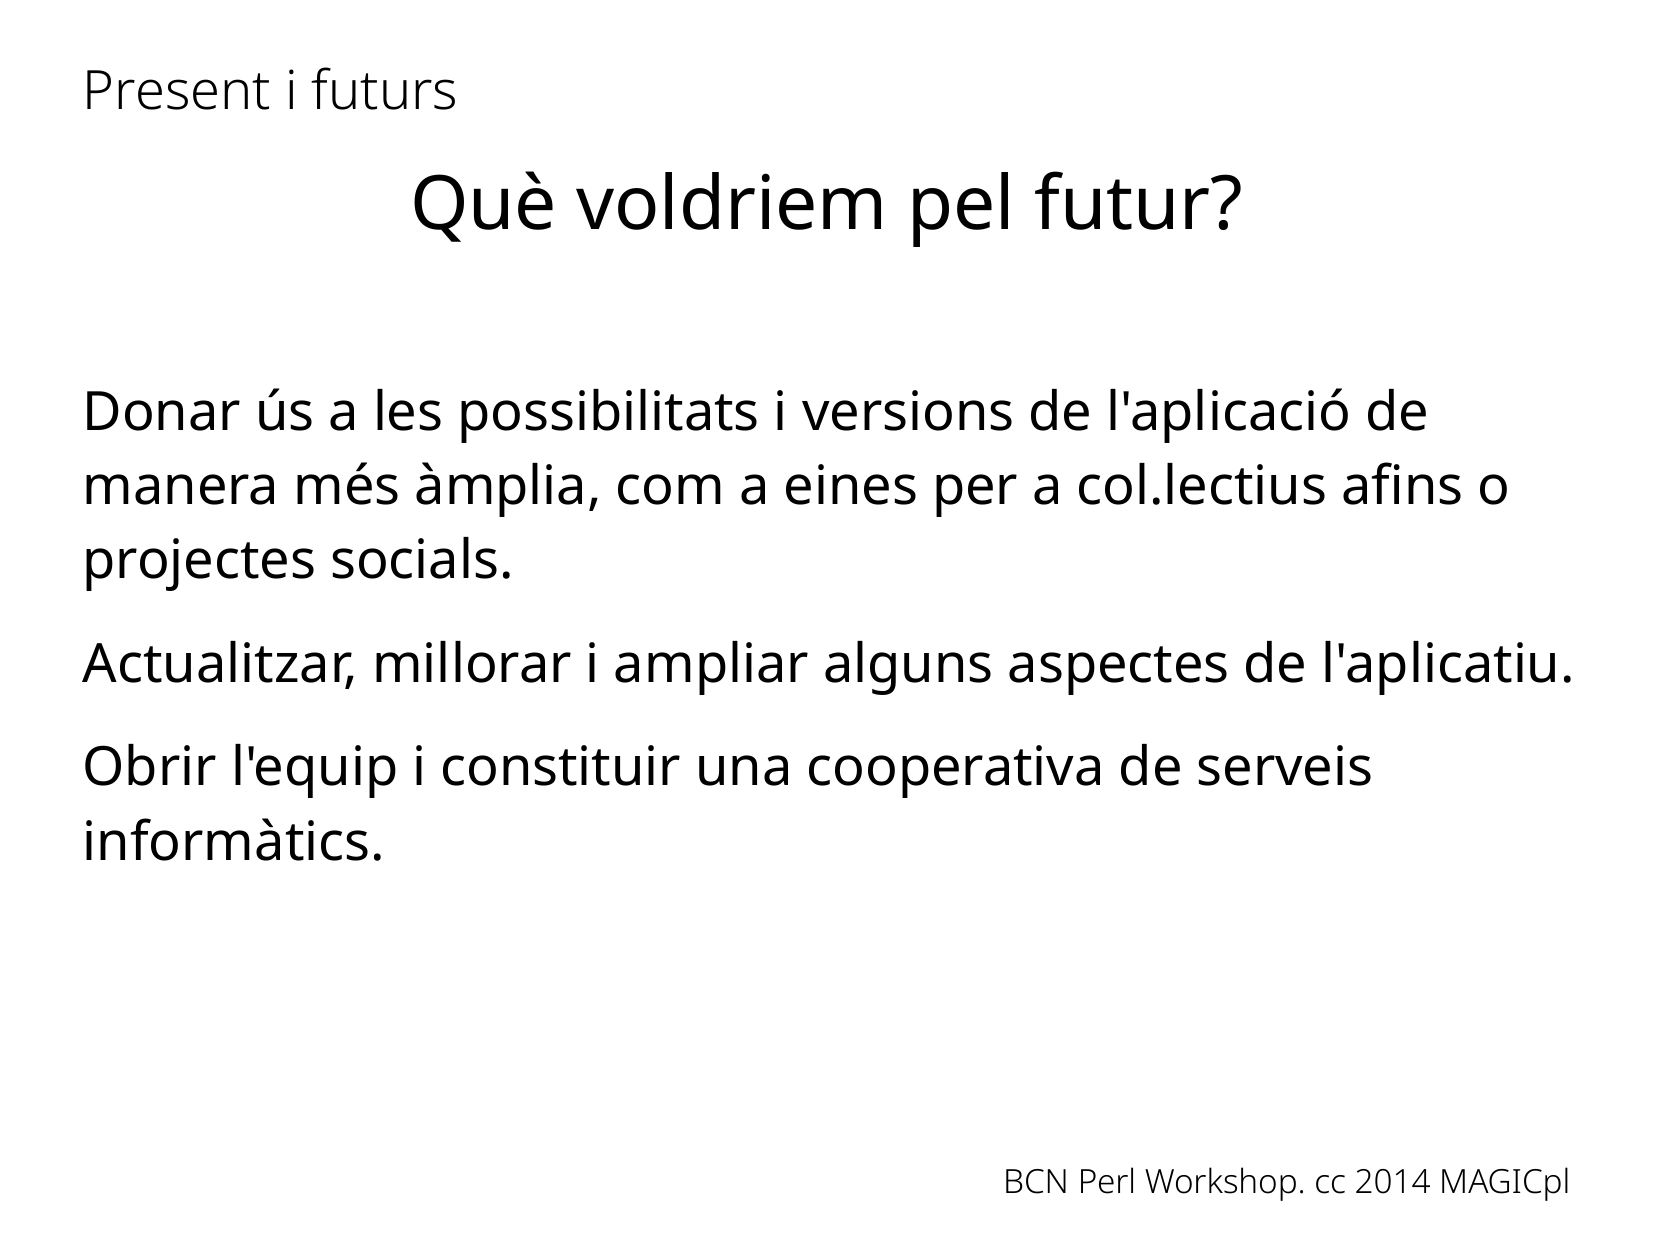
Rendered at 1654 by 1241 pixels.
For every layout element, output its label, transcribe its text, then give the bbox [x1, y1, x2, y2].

title Present i futurs [82, 47, 1571, 130]
list Donar ús a les possibilitats i versions de l'aplicació de manera més àmplia, com a eines per a col.lectius afins o projectes socials. Actualitzar, millorar i ampliar alguns aspectes de l'aplicatiu. Obrir l'equip i constituir una cooperativa de serveis informàtics. [82, 372, 1583, 1182]
title BCN Perl Workshop. cc 2014 MAGICpl [82, 1139, 1571, 1223]
title Què voldriem pel futur? [82, 130, 1571, 304]
